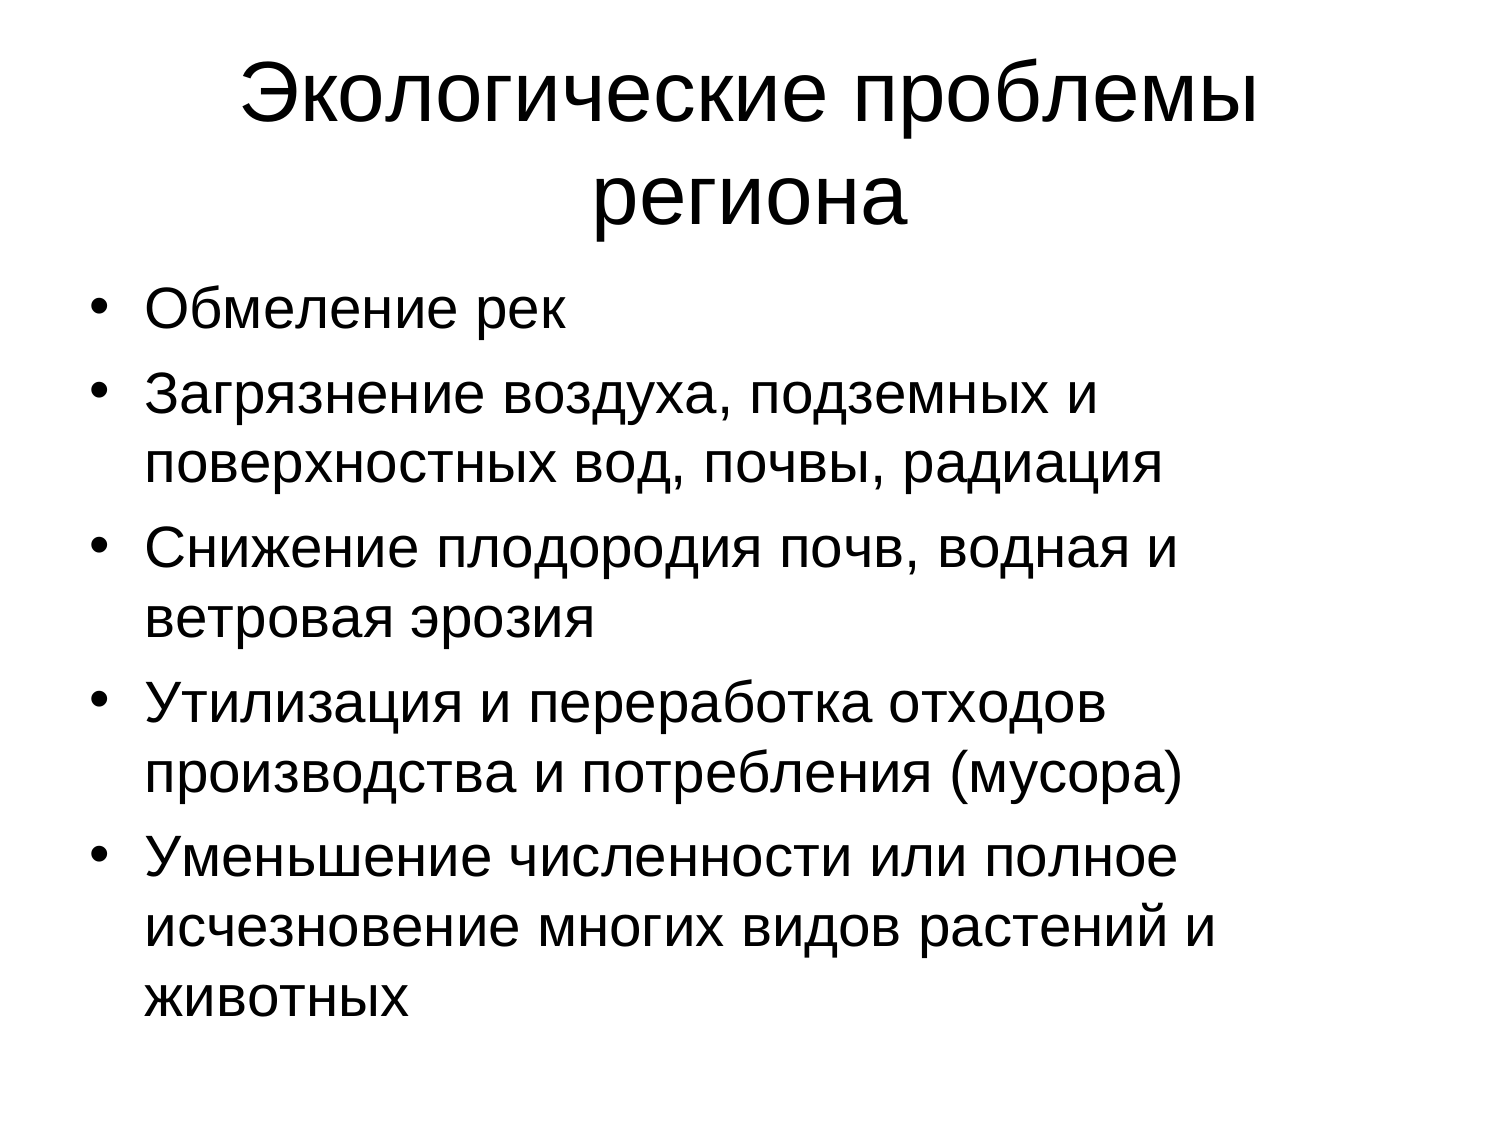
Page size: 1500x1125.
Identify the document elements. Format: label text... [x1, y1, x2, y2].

list Обмеление рек Загрязнение воздуха, подземных и поверхностных вод, почвы, радиация Снижение плодородия почв, водная и ветровая эрозия Утилизация и переработка отходов производства и потребления (мусора) Уменьшение численности или полное исчезновение многих видов растений и животных [75, 262, 1426, 1121]
title Экологические проблемы региона [75, 28, 1426, 249]
